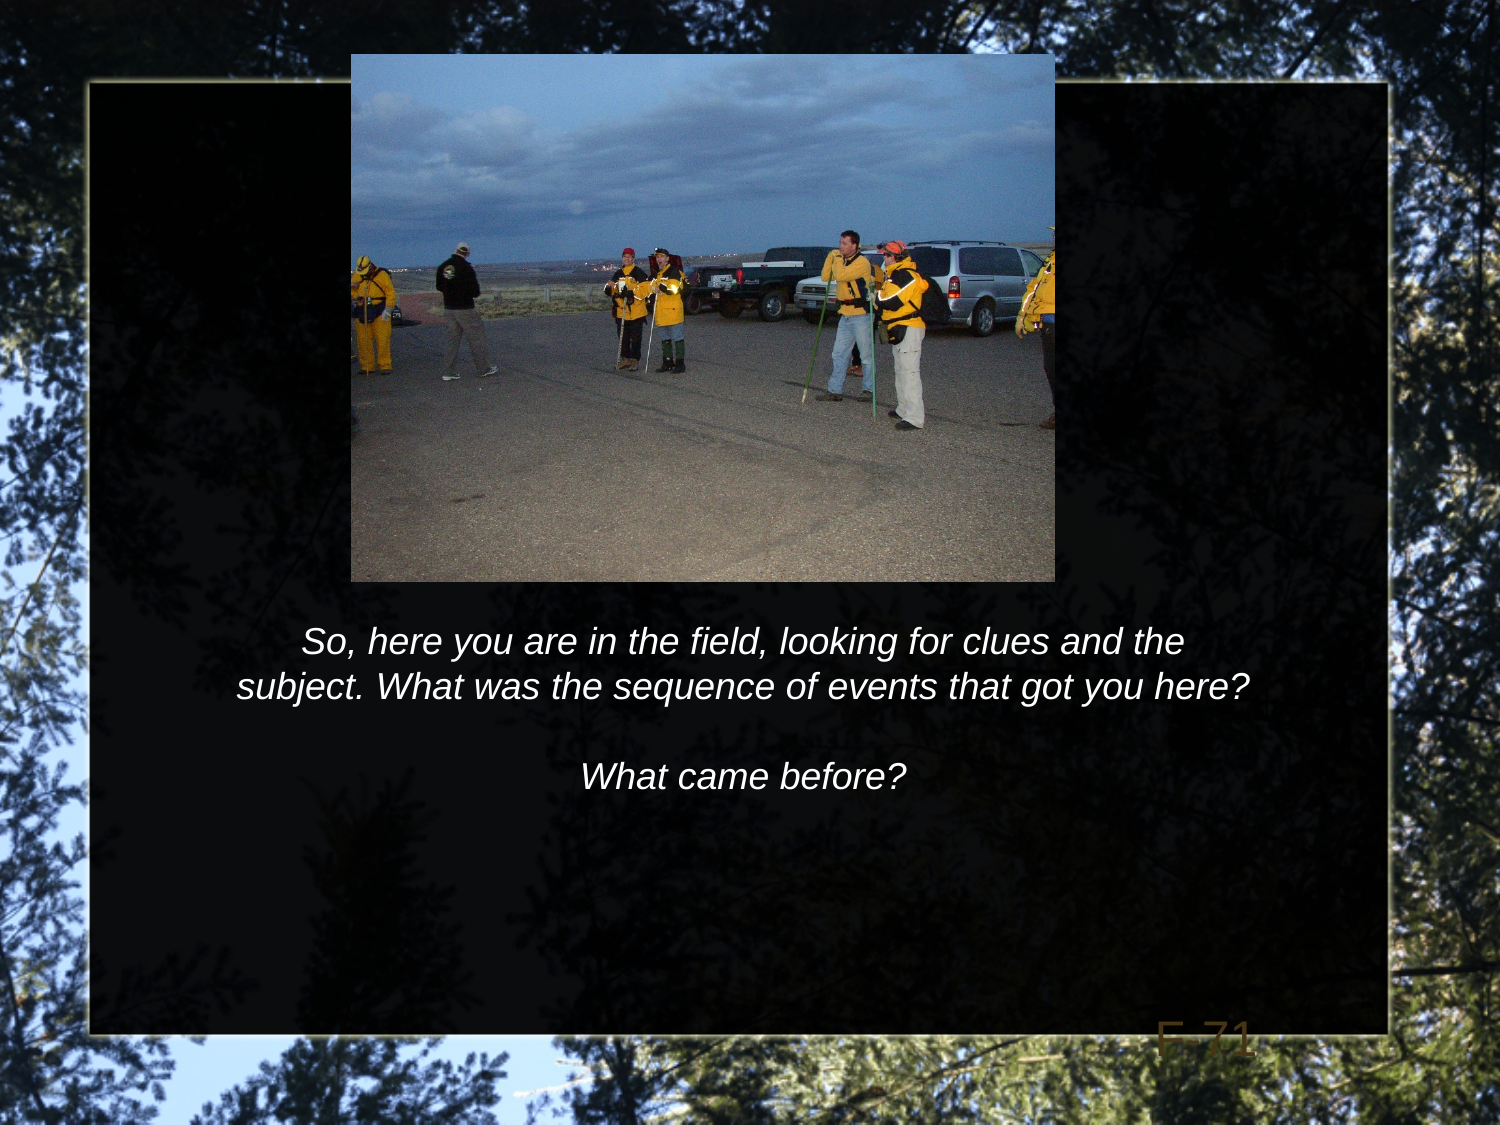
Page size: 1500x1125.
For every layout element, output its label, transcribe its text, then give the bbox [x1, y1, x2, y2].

text_box F-71 [1139, 999, 1376, 1075]
picture [0, 0, 1500, 1125]
subtitle So, here you are in the field, looking for clues and the subject. What was the sequence of events that got you here? What came before? [218, 609, 1269, 957]
